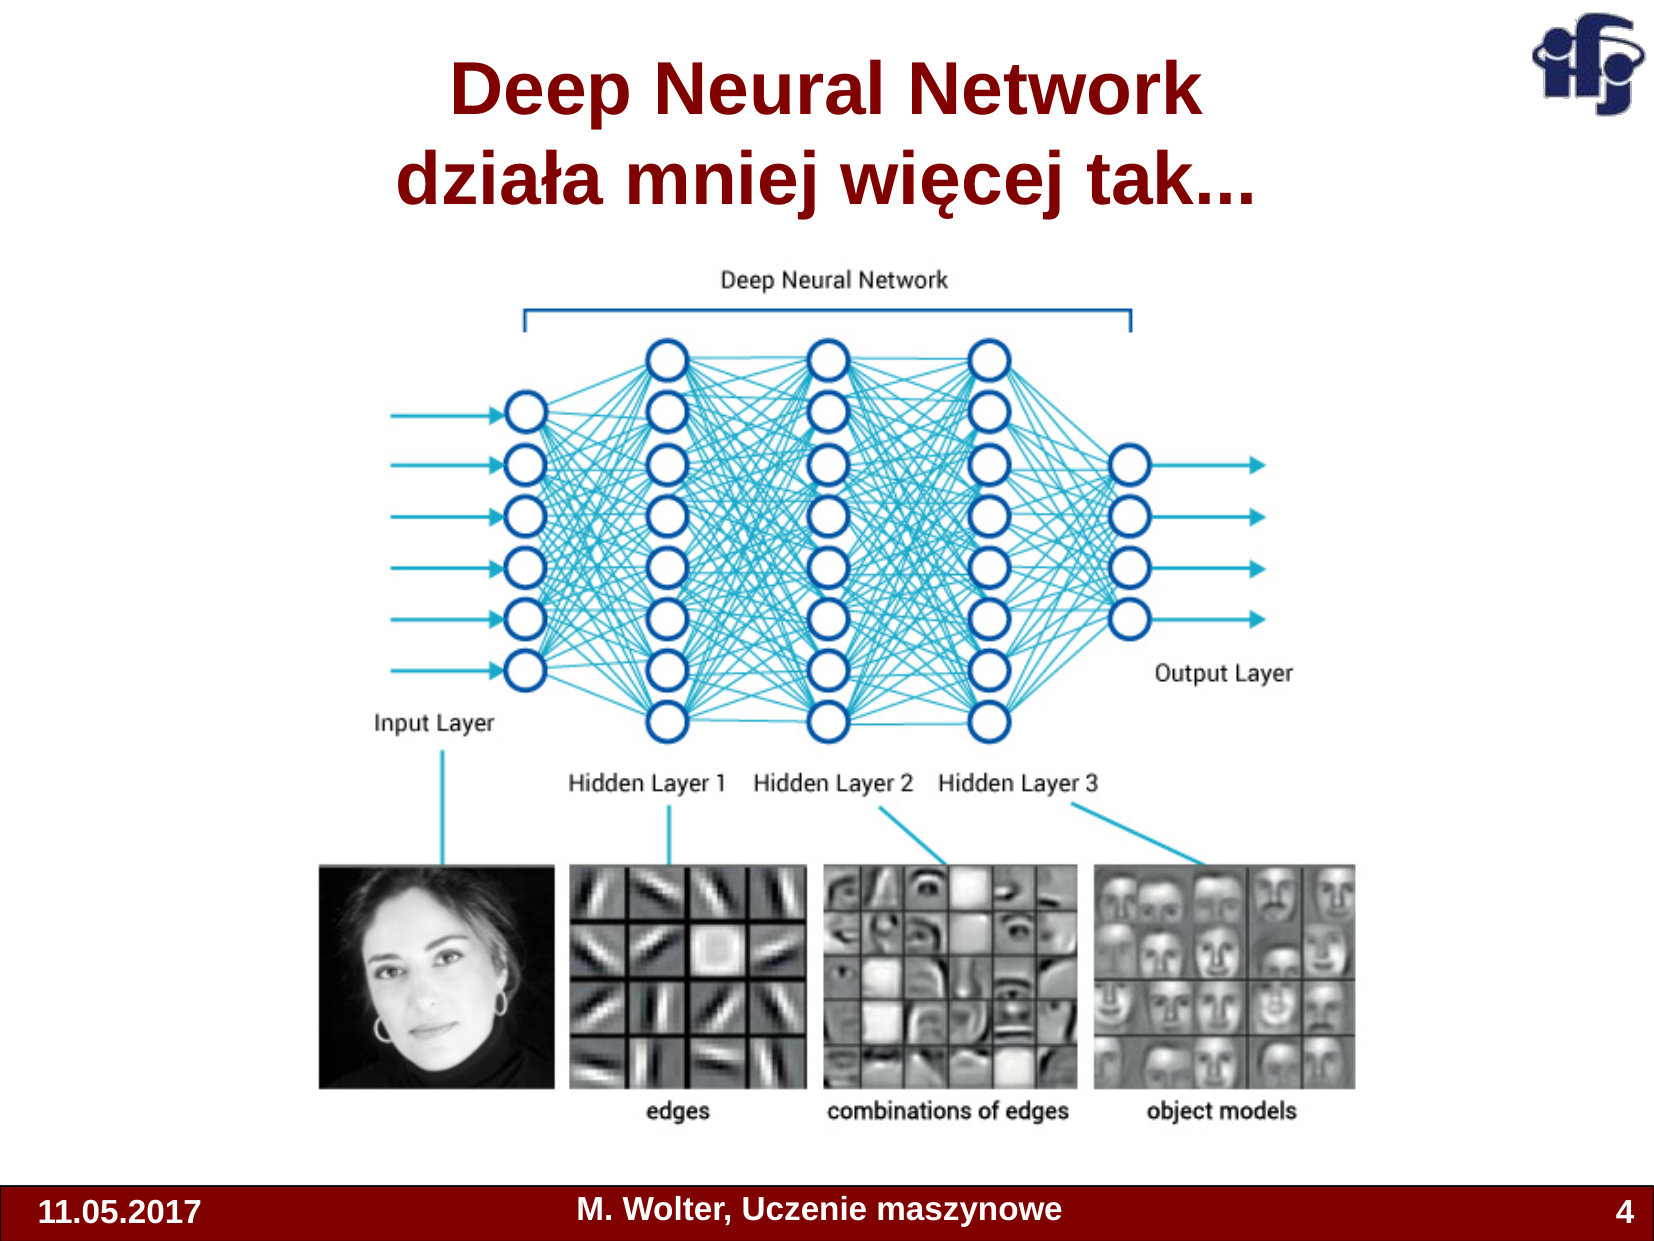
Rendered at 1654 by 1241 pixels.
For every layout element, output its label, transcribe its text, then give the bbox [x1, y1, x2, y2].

picture [1525, 0, 1654, 129]
picture [270, 245, 1396, 1171]
title Deep Neural Network działa mniej więcej tak... [82, 25, 1571, 233]
